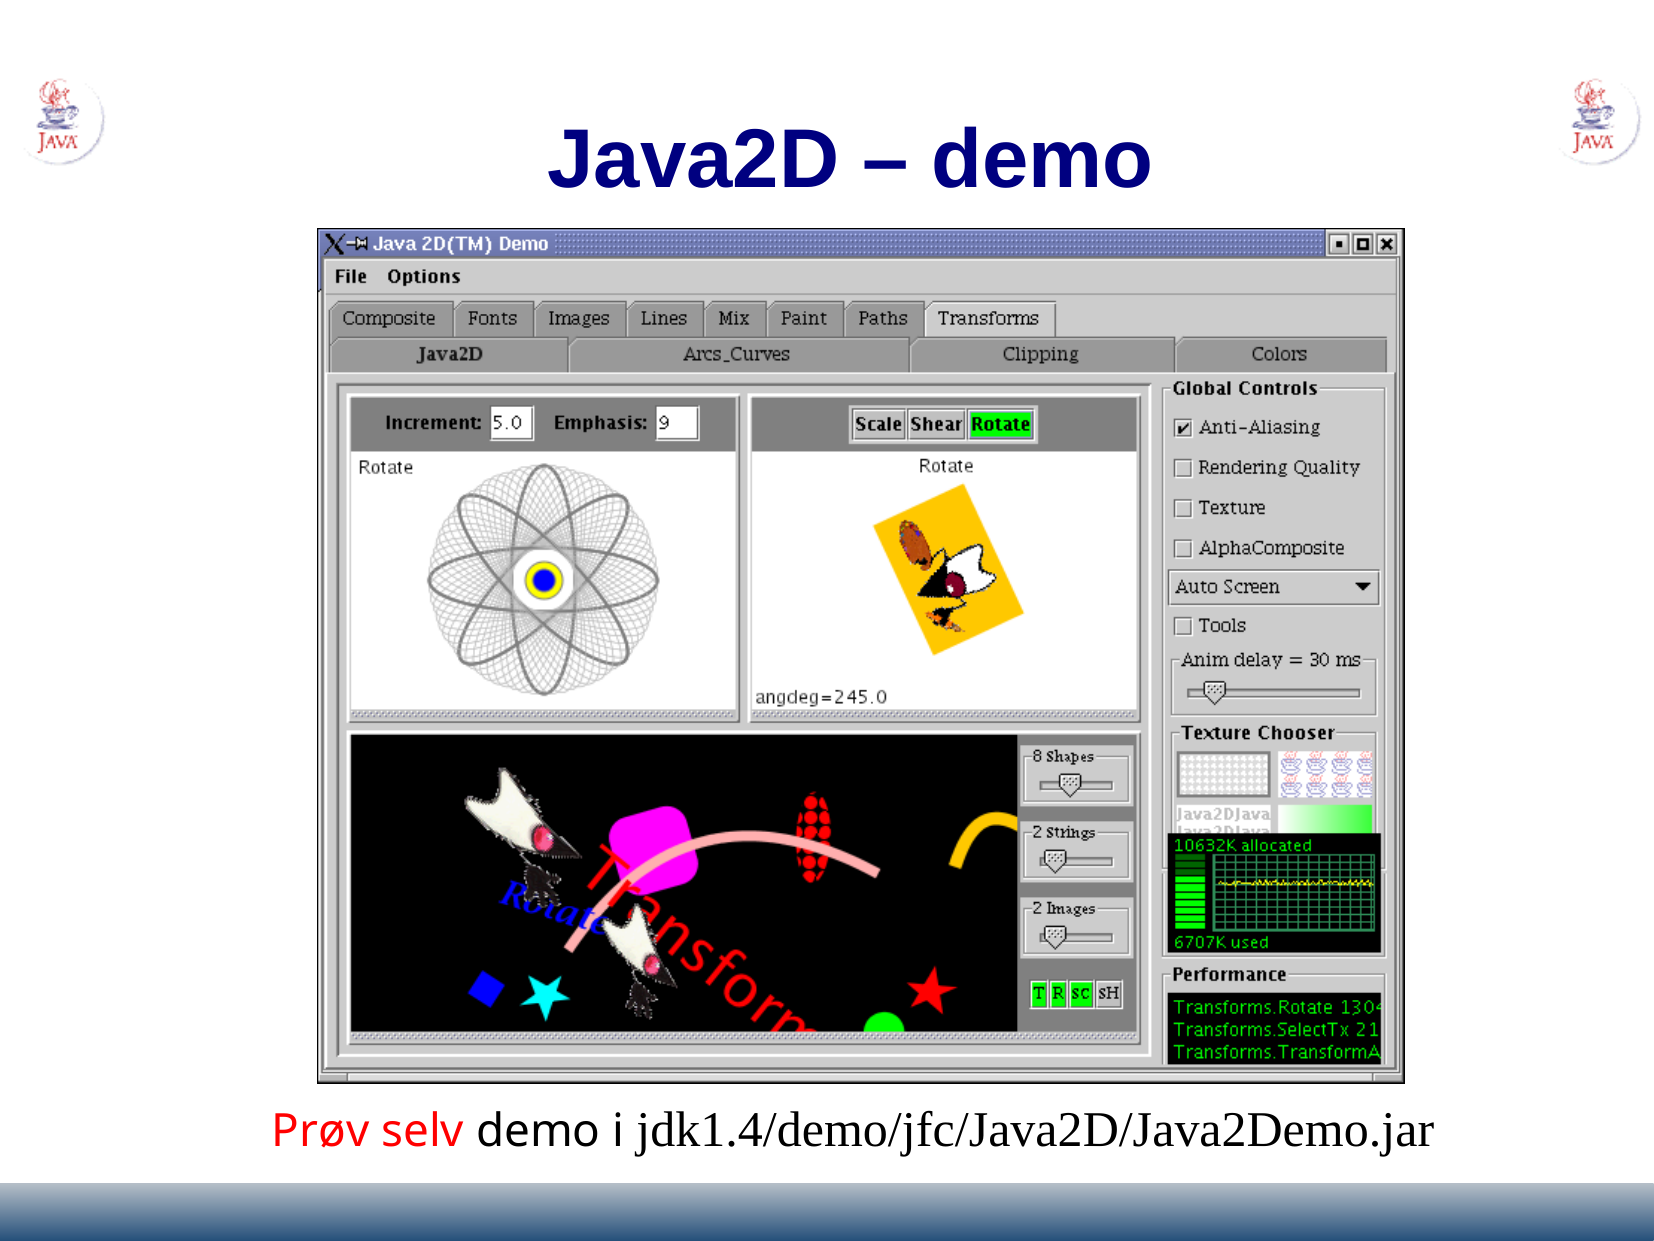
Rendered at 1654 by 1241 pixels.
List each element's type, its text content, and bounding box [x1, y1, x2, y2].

picture [317, 228, 1405, 1084]
picture [10, 71, 109, 169]
title Java2D – demo [156, 55, 1534, 263]
picture [1545, 71, 1645, 169]
text_box Prøv selv demo i jdk1.4/demo/jfc/Java2D/Java2Demo.jar [271, 1097, 1586, 1212]
